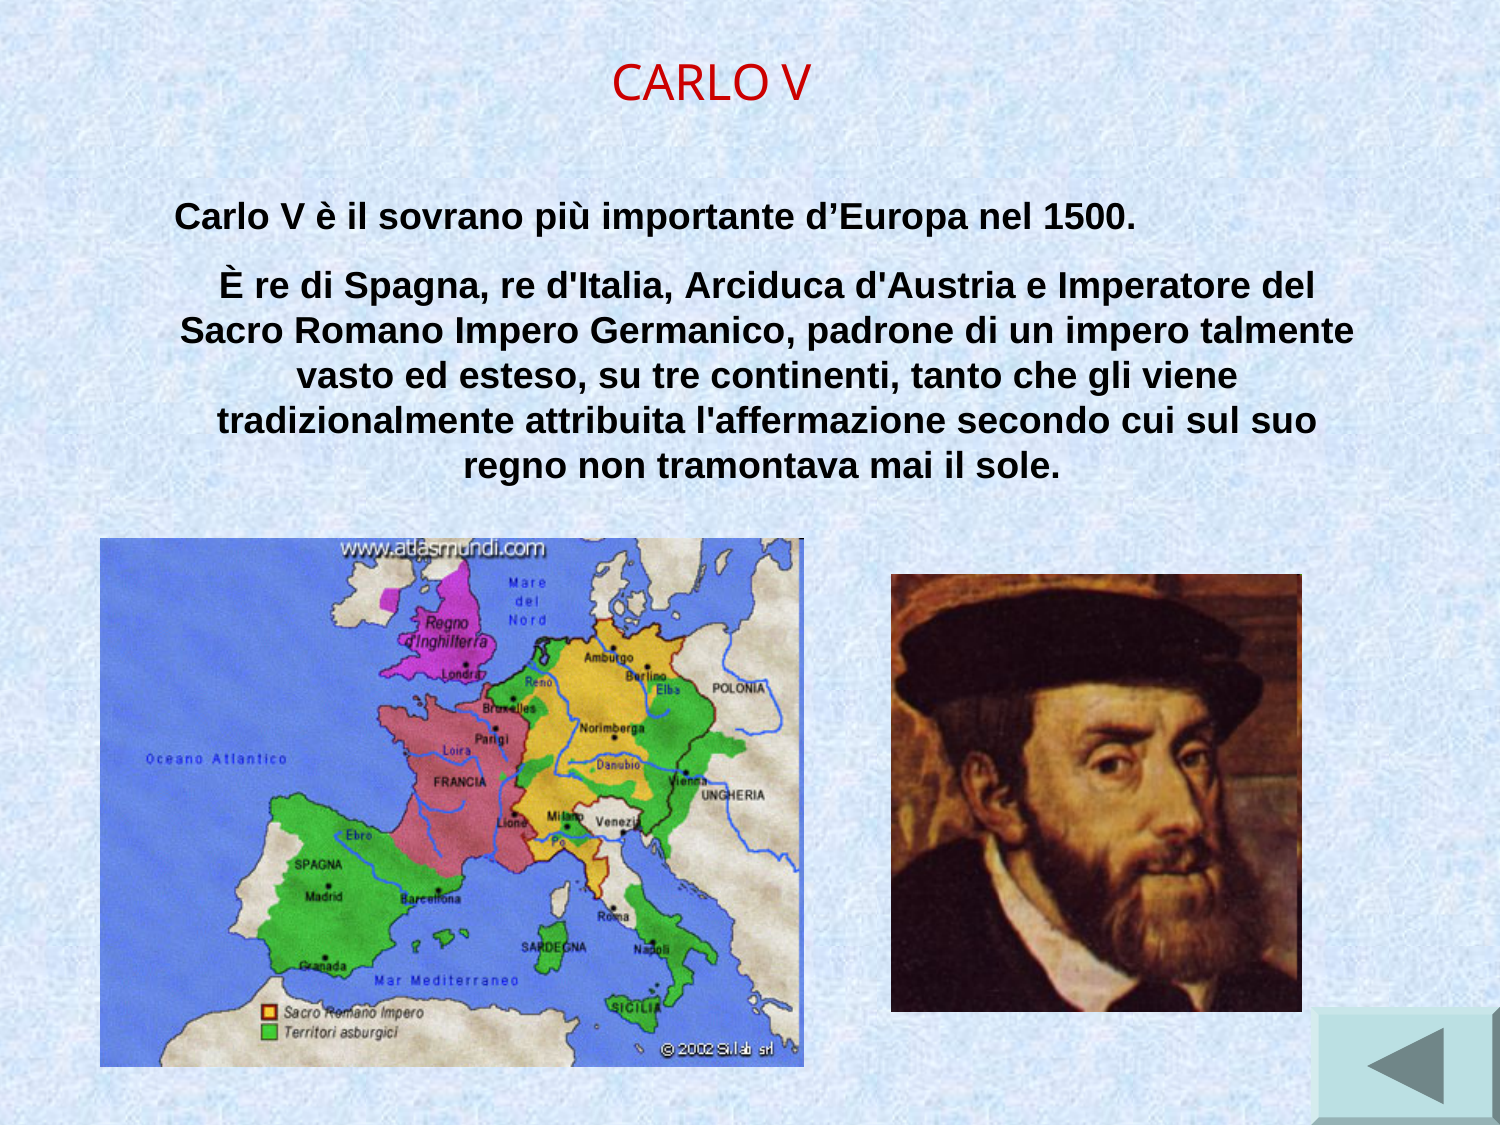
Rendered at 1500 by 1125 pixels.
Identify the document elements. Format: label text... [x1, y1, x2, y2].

text_box [1312, 1007, 1500, 1125]
text_box CARLO V [596, 42, 880, 119]
picture [0, 0, 1500, 1125]
text_box Carlo V è il sovrano più importante d’Europa nel 1500. È re di Spagna, re d'Italia, Arciduca d'Austria e Imperatore del Sacro Romano Impero Germanico, padrone di un impero talmente vasto ed esteso, su tre continenti, tanto che gli viene tradizionalmente attribuita l'affermazione secondo cui sul suo regno non tramontava mai il sole. [159, 184, 1377, 494]
